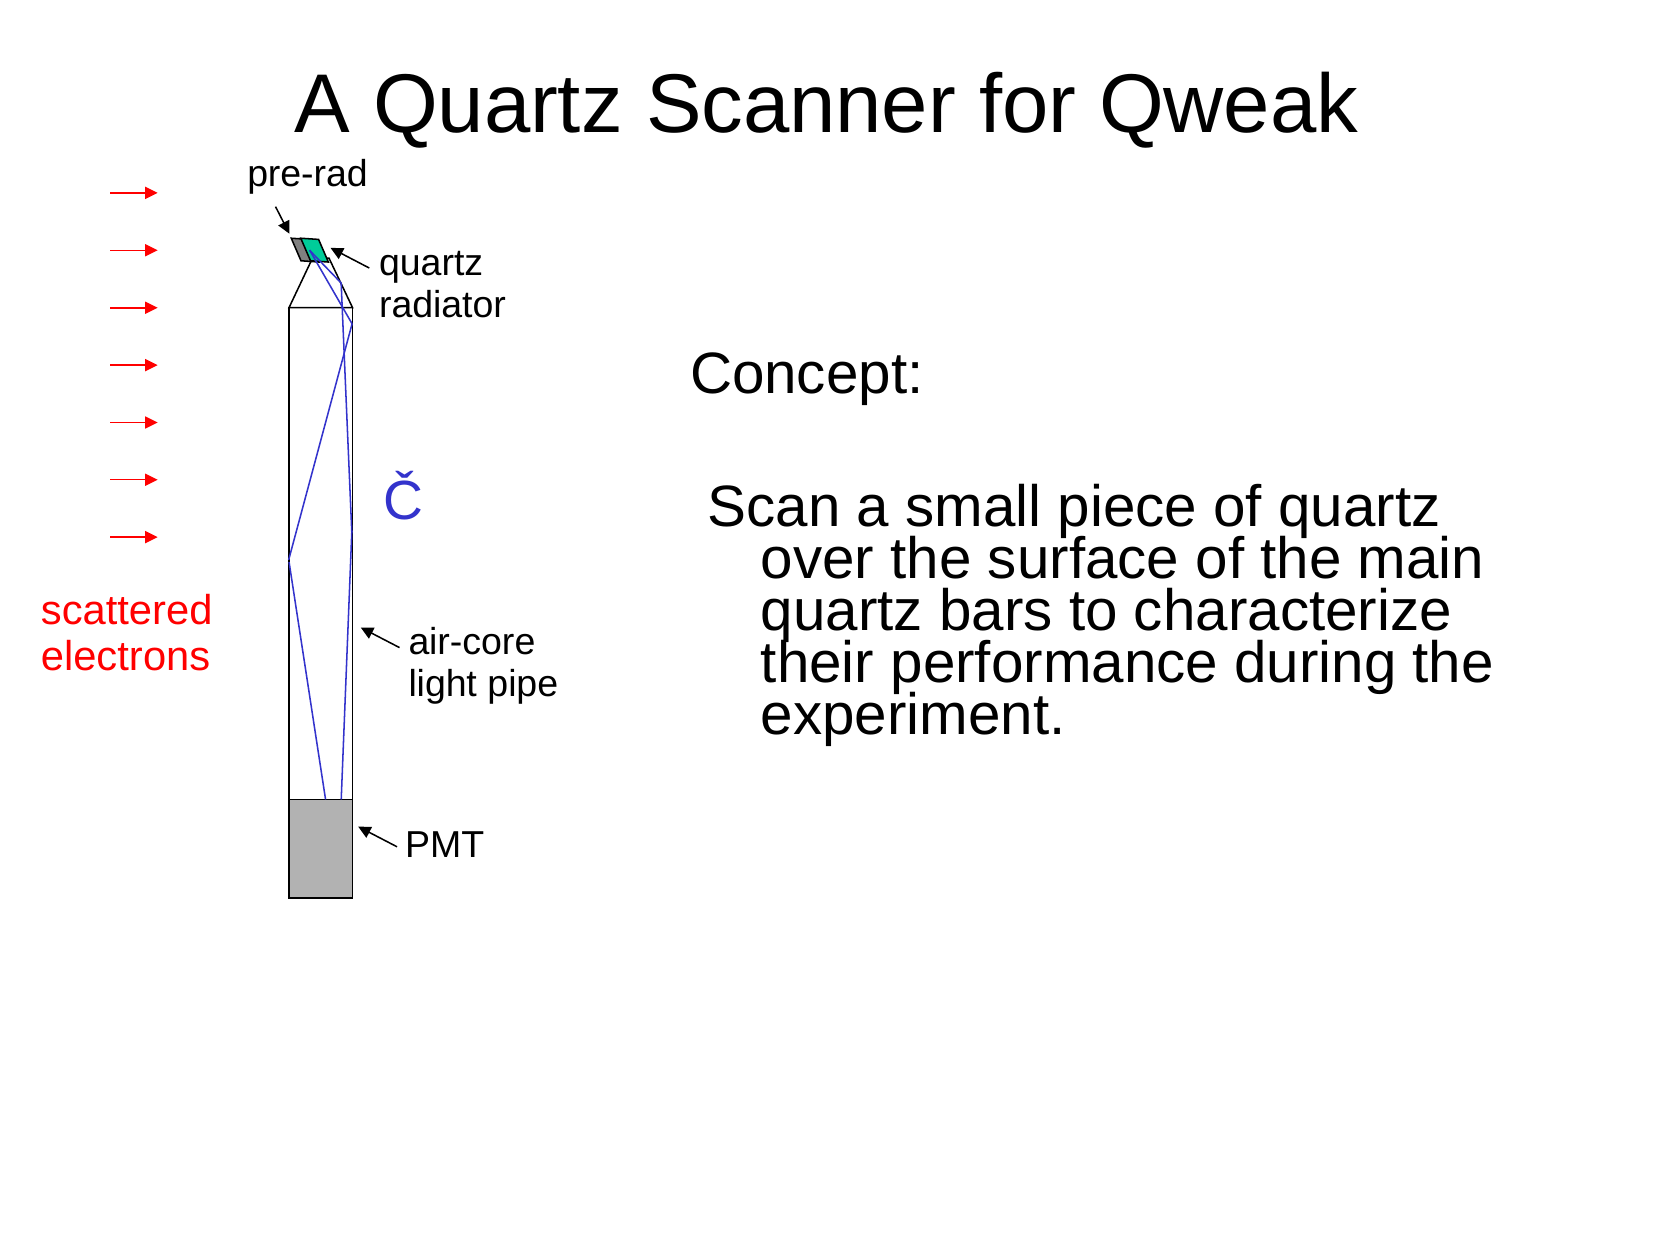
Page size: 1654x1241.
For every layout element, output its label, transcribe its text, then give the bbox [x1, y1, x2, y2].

text_box pre-rad [232, 144, 383, 203]
text_box scattered electrons [25, 578, 228, 688]
text_box PMT [390, 815, 500, 874]
text_box [289, 238, 343, 551]
text_box air-core light pipe [393, 613, 574, 713]
text_box [346, 328, 353, 519]
text_box [343, 287, 353, 322]
text_box quartz radiator [364, 234, 521, 334]
list Concept: Scan a small piece of quartz over the surface of the main quartz bars to characterize their performance during the experiment. [675, 344, 1558, 842]
title A Quartz Scanner for Qweak [124, 39, 1530, 167]
text_box [289, 365, 353, 898]
text_box [323, 258, 339, 278]
text_box [344, 314, 350, 343]
text_box [318, 262, 341, 301]
text_box Č [369, 462, 439, 540]
